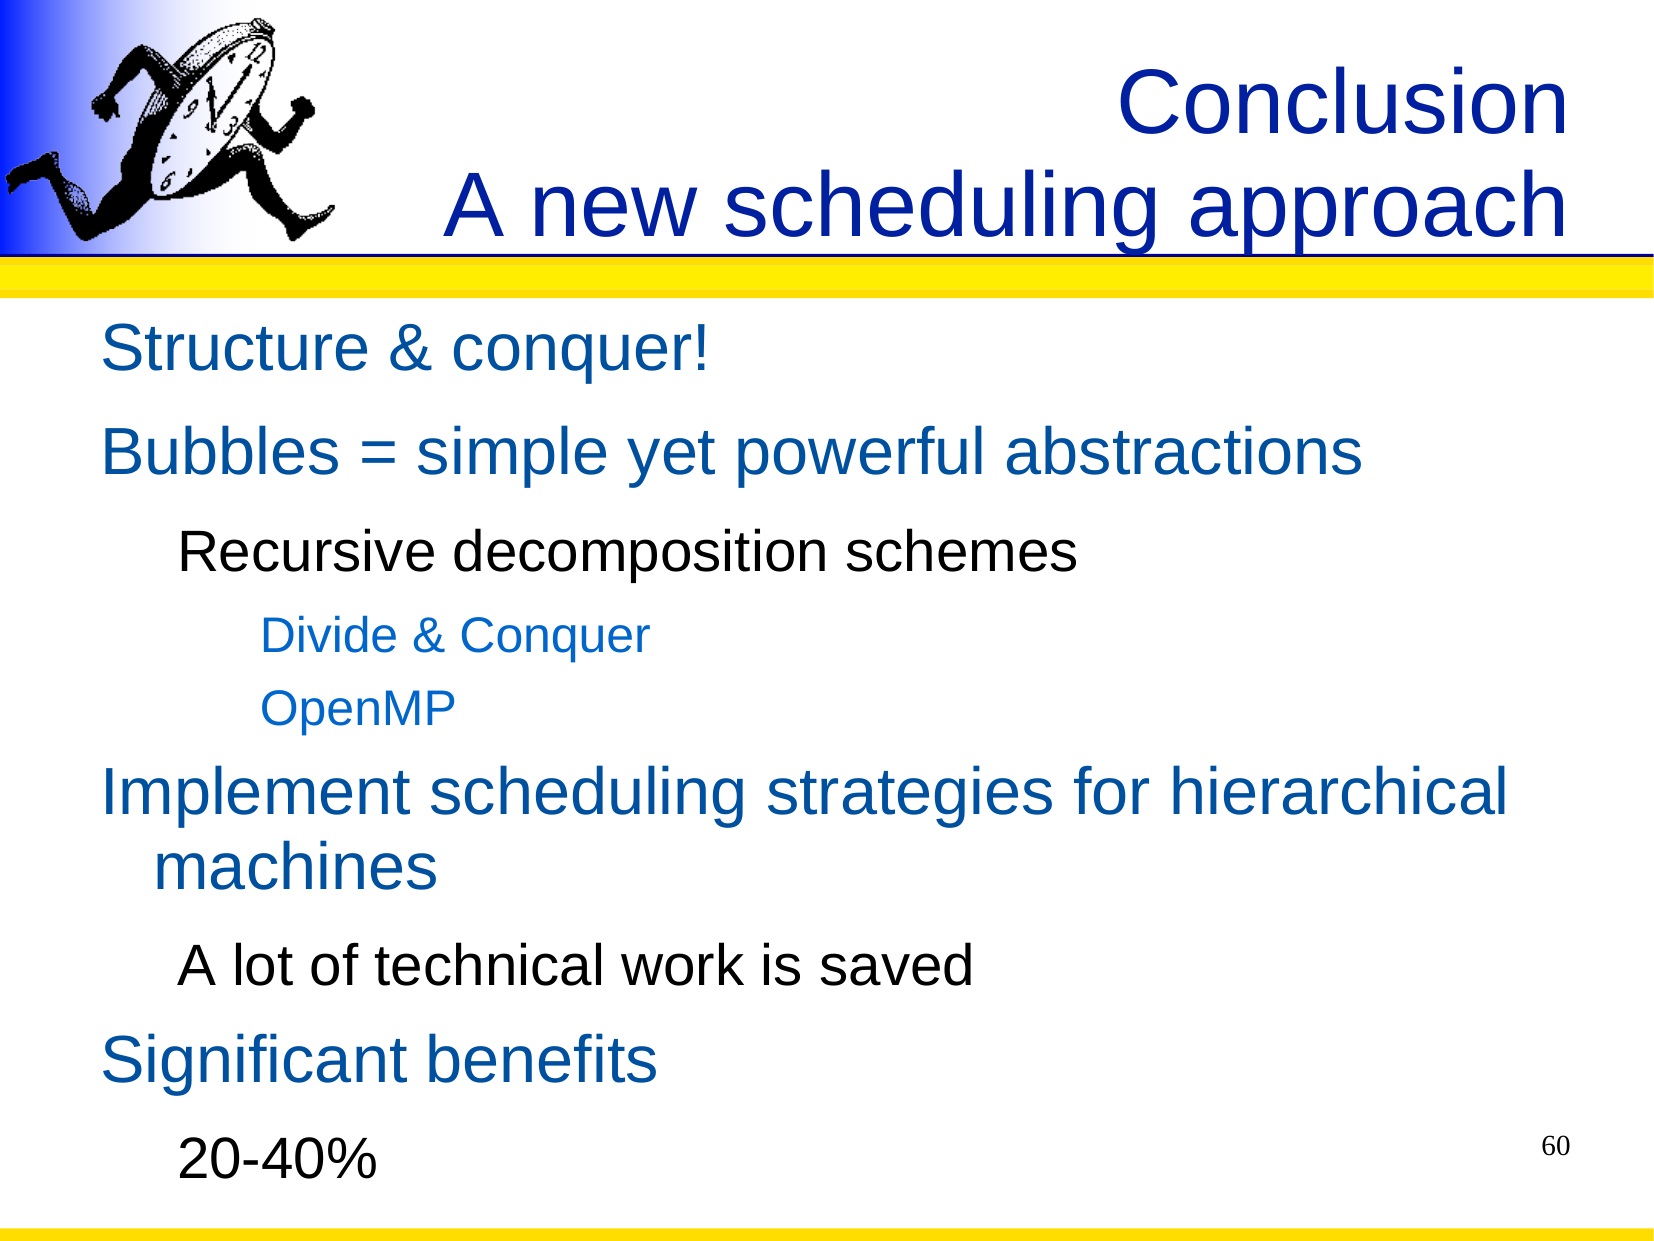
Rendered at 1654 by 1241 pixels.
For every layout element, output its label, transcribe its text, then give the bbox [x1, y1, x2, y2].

title Conclusion A new scheduling approach [372, 50, 1571, 256]
picture [4, 9, 343, 253]
list Structure & conquer! Bubbles = simple yet powerful abstractions Recursive decomposition schemes Divide & Conquer OpenMP Implement scheduling strategies for hierarchical machines A lot of technical work is saved Significant benefits 20-40% [82, 310, 1571, 1192]
